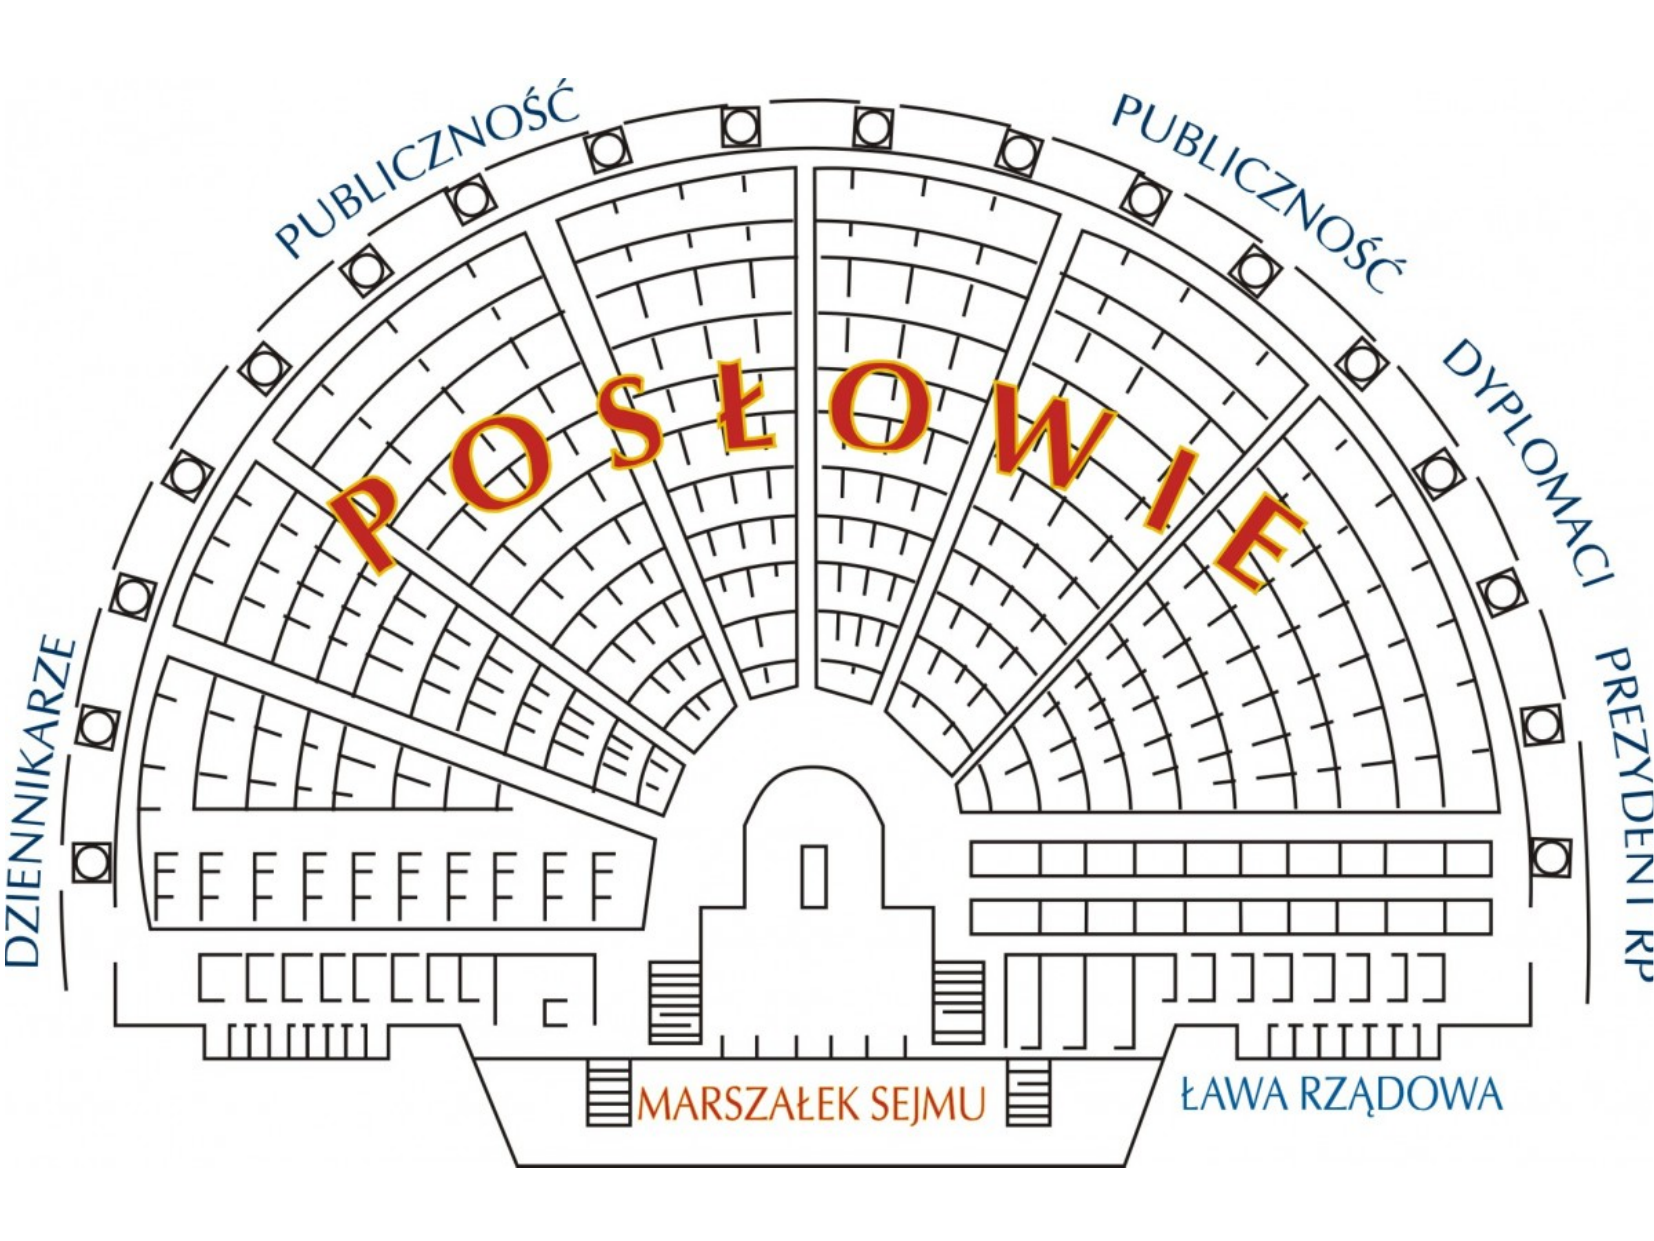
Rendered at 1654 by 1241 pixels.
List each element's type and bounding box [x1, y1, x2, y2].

picture [5, 78, 1654, 1168]
